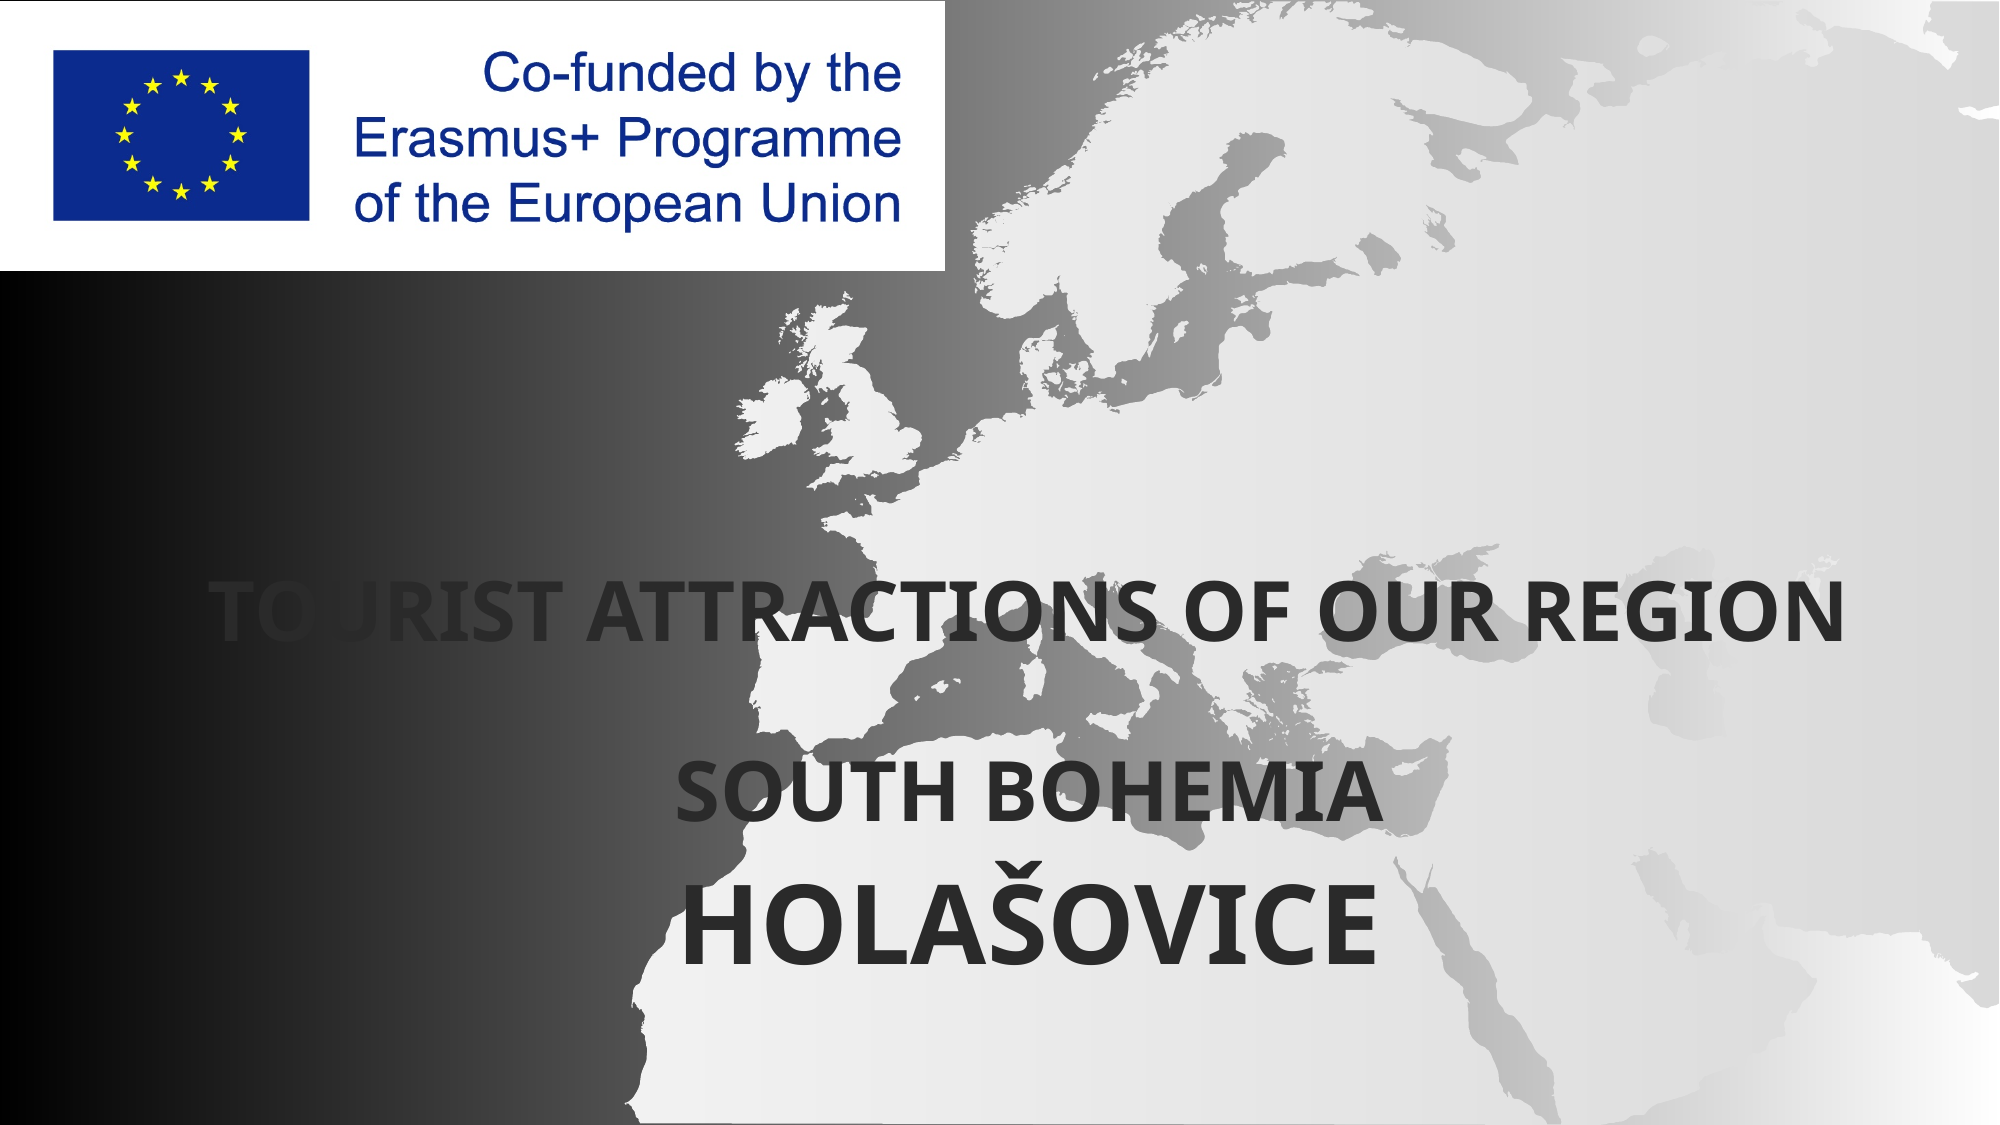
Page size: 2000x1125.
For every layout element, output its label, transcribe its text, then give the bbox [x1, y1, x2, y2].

picture [0, 1, 945, 271]
title TOURIST ATTRACTIONS OF OUR REGION SOUTH BOHEMIA HOLAŠOVICE [90, 562, 1969, 858]
